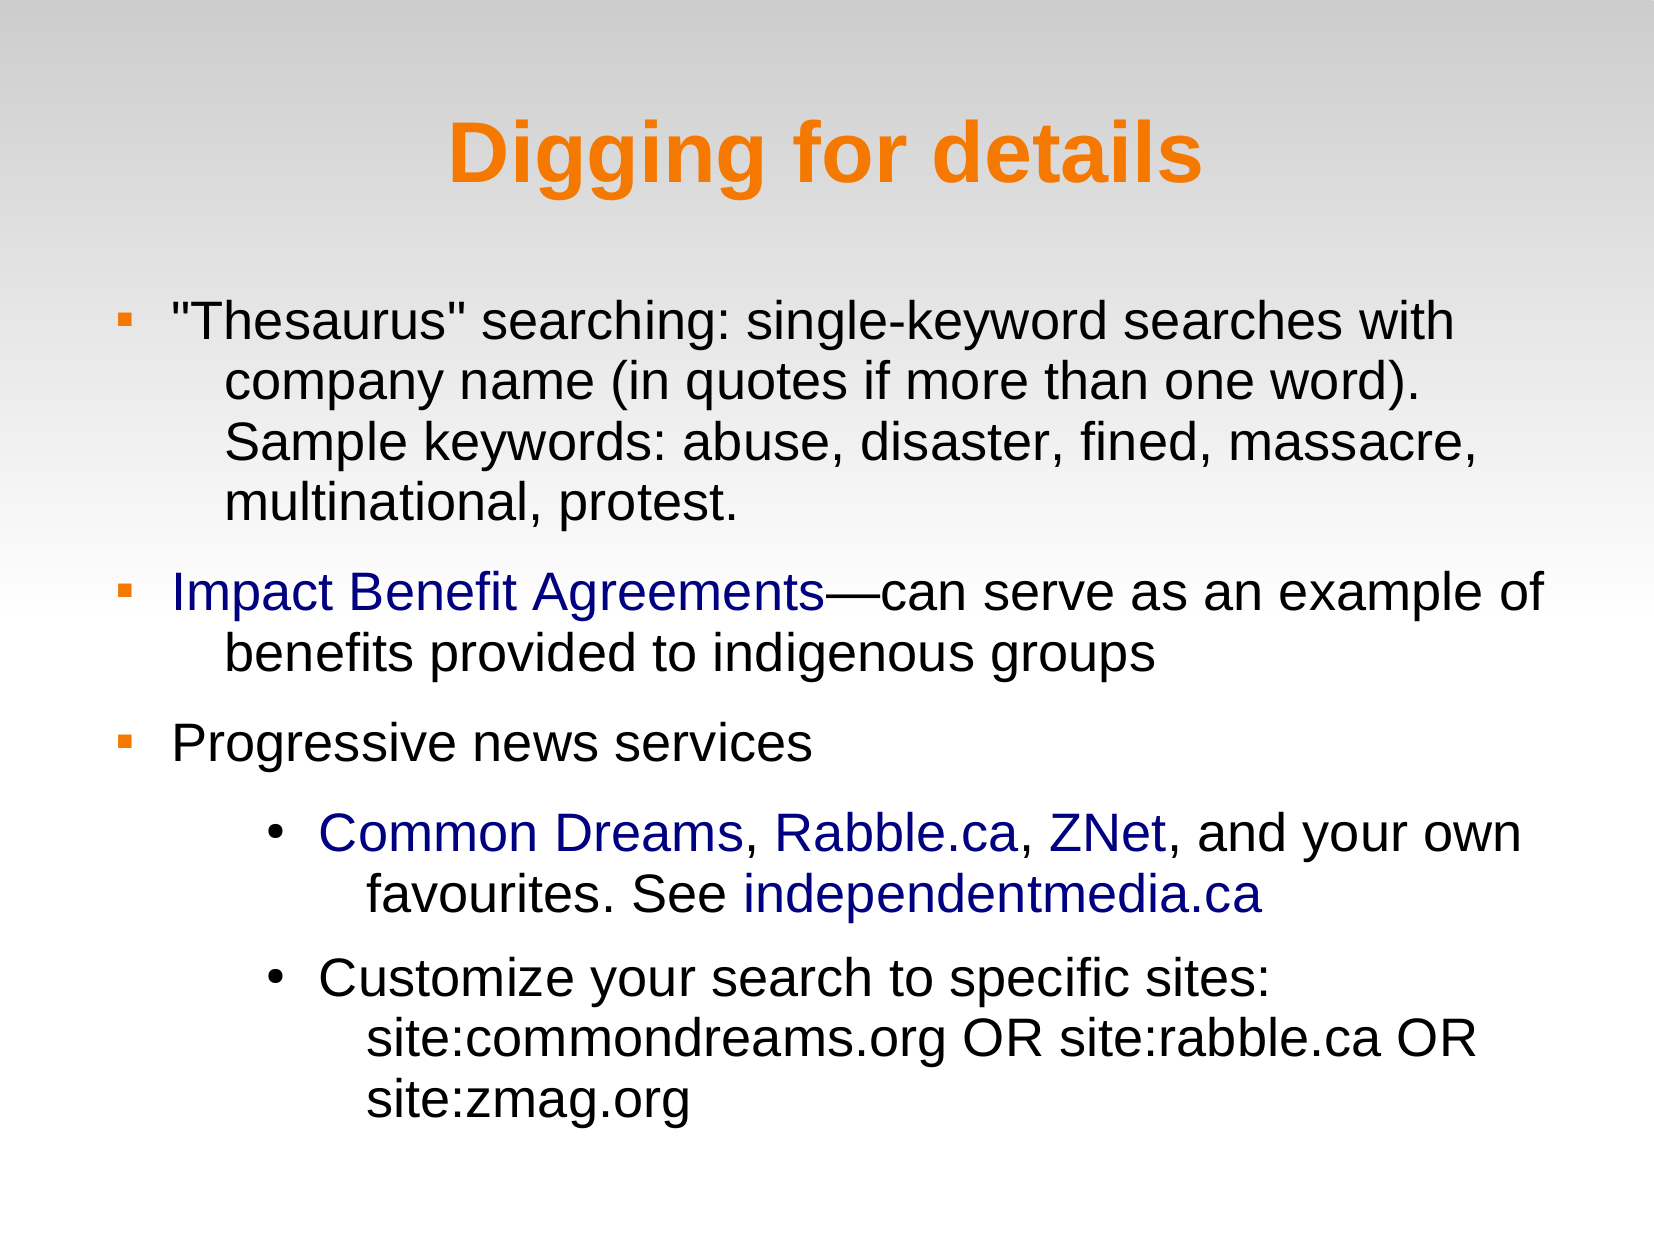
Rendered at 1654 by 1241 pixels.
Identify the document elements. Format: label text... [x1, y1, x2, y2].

title Digging for details [82, 49, 1571, 257]
list "Thesaurus" searching: single-keyword searches with company name (in quotes if more than one word). Sample keywords: abuse, disaster, fined, massacre, multinational, protest. Impact Benefit Agreements—can serve as an example of benefits provided to indigenous groups Progressive news services Common Dreams, Rabble.ca, ZNet, and your own favourites. See independentmedia.ca Customize your search to specific sites: site:commondreams.org OR site:rabble.ca OR site:zmag.org [82, 290, 1571, 1129]
